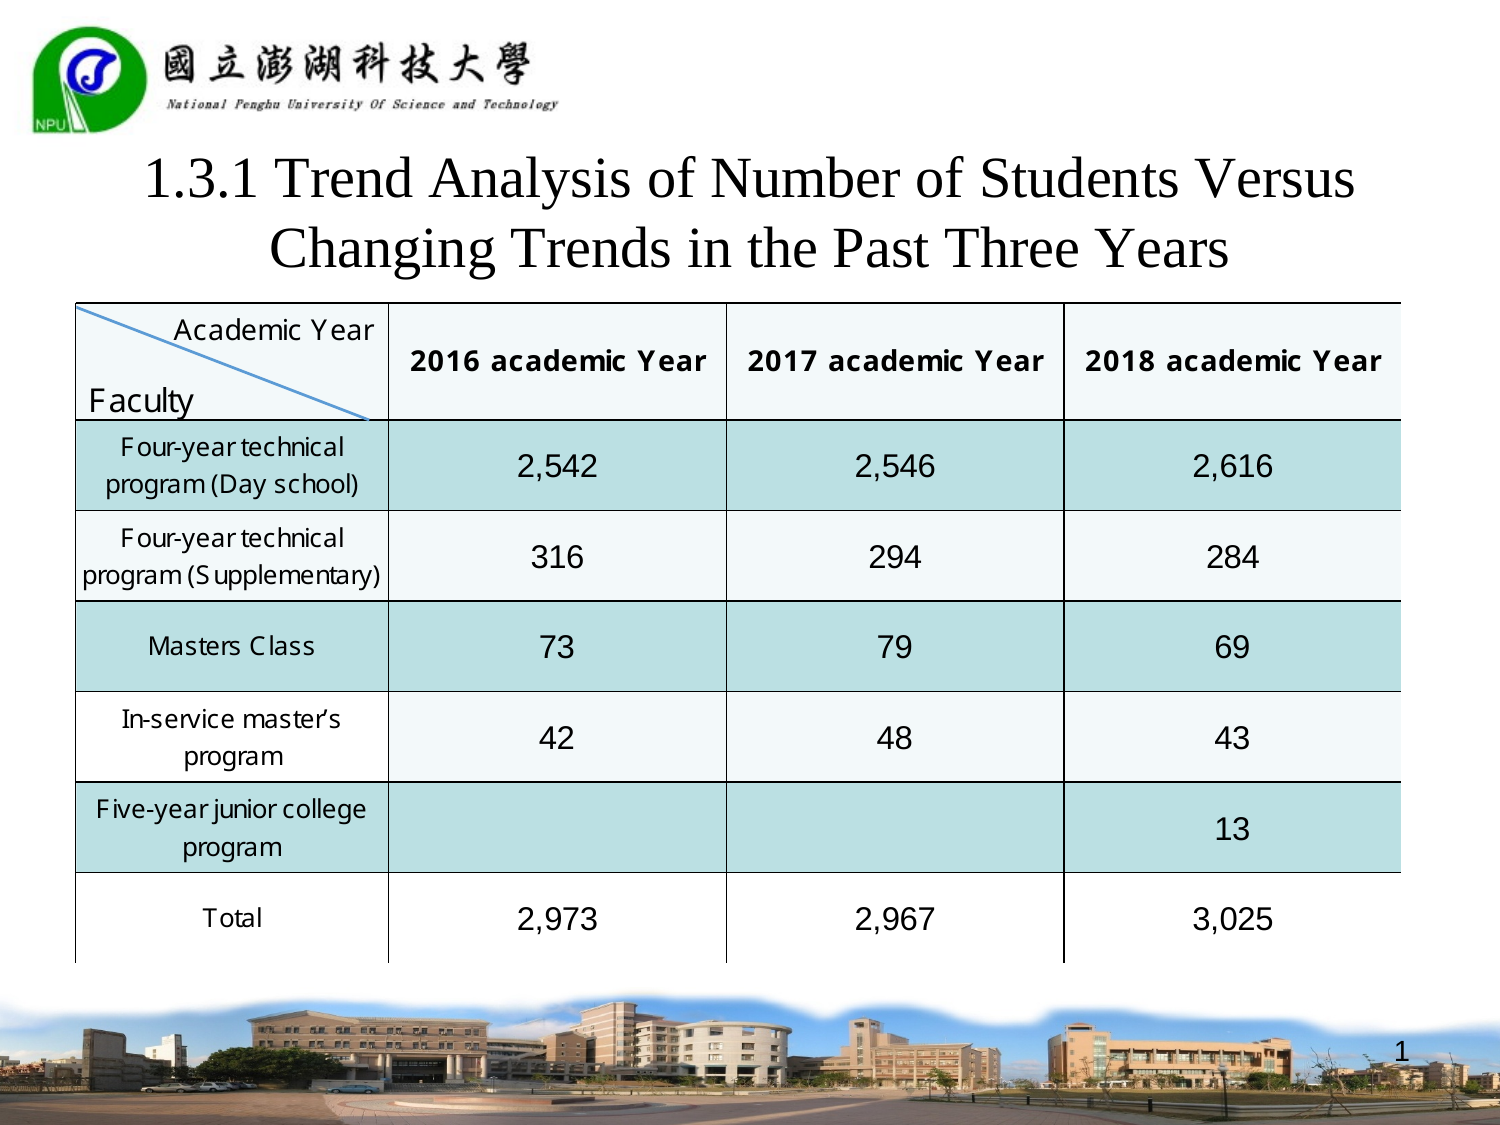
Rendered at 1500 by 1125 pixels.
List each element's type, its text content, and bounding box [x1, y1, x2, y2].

picture [0, 0, 1500, 1125]
chart [75, 302, 1403, 965]
title 1.3.1 Trend Analysis of Number of Students Versus Changing Trends in the Past Three Years [75, 150, 1426, 268]
text_box <編號> [1074, 1024, 1426, 1103]
